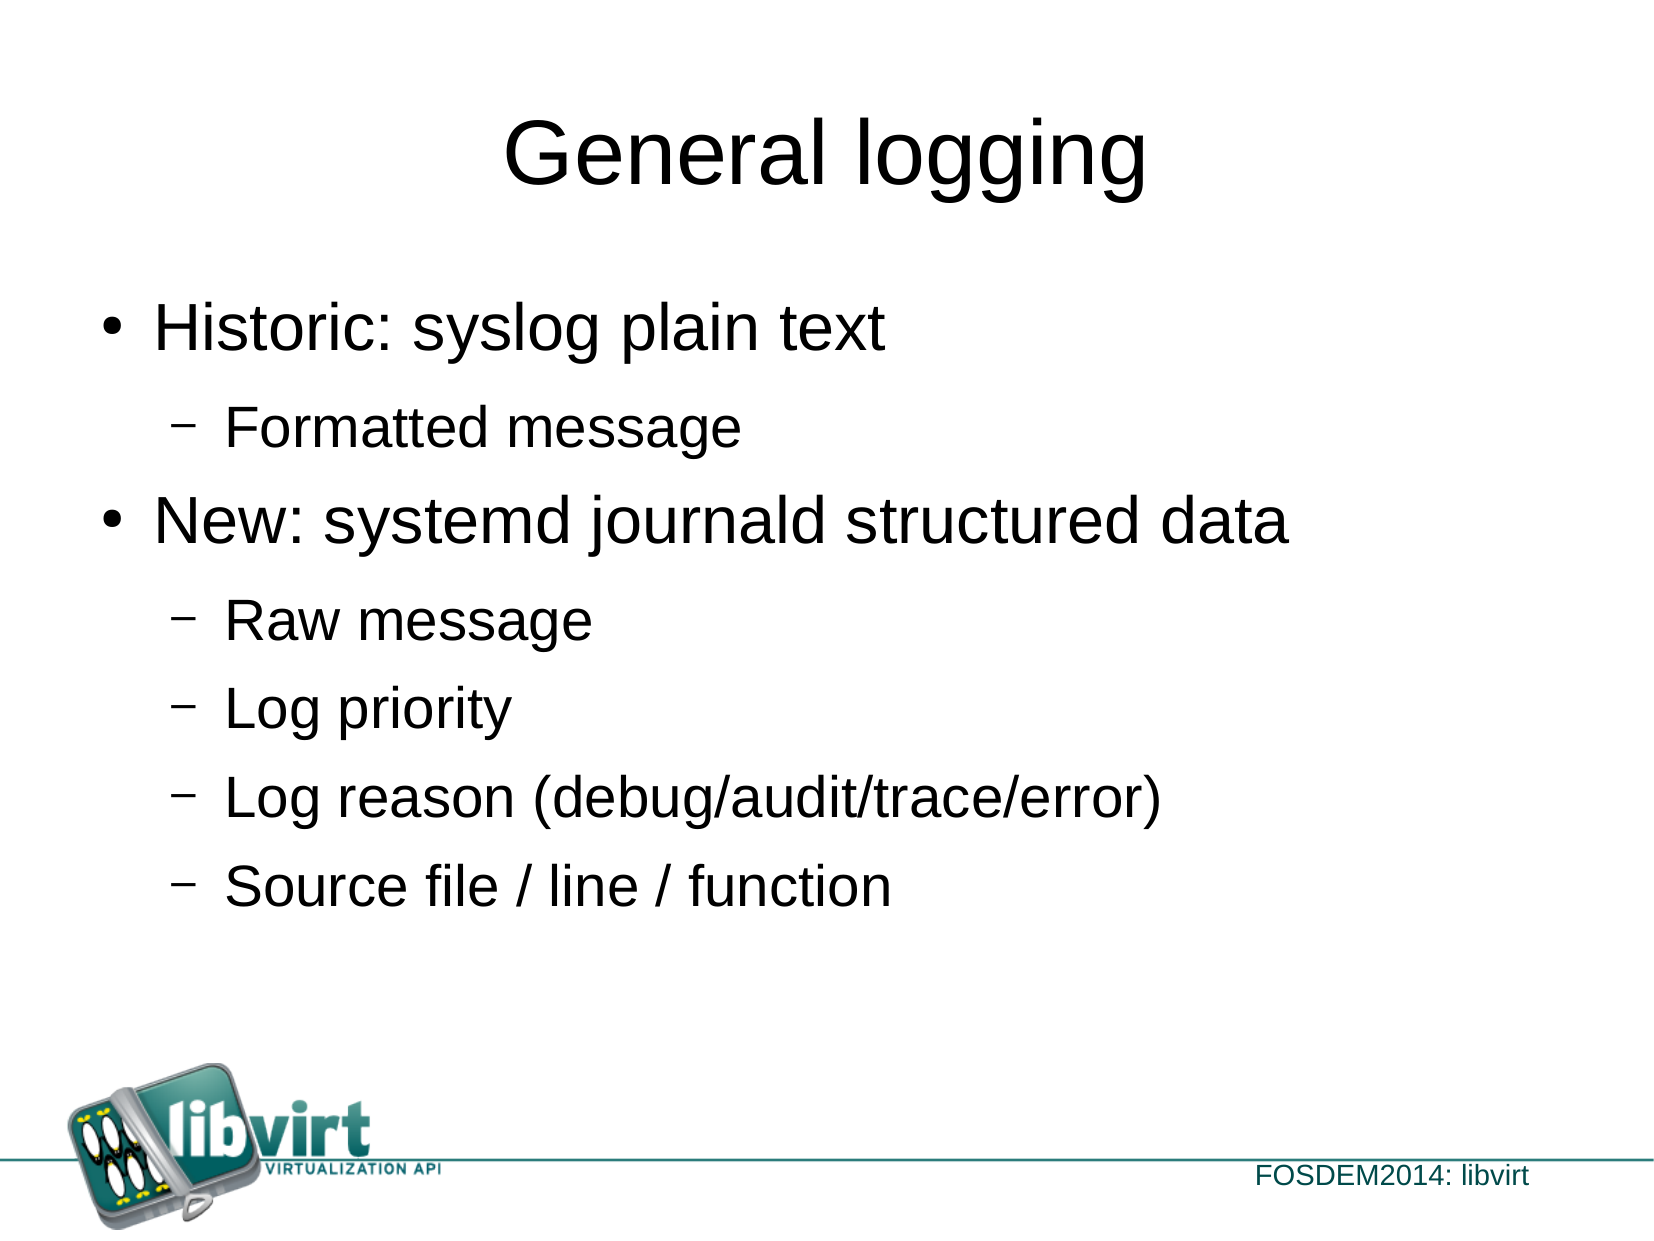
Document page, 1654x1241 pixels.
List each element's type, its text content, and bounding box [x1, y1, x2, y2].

title General logging [82, 49, 1571, 257]
picture [0, 1063, 1654, 1230]
list Historic: syslog plain text Formatted message New: systemd journald structured data Raw message Log priority Log reason (debug/audit/trace/error) Source file / line / function [82, 290, 1571, 1010]
